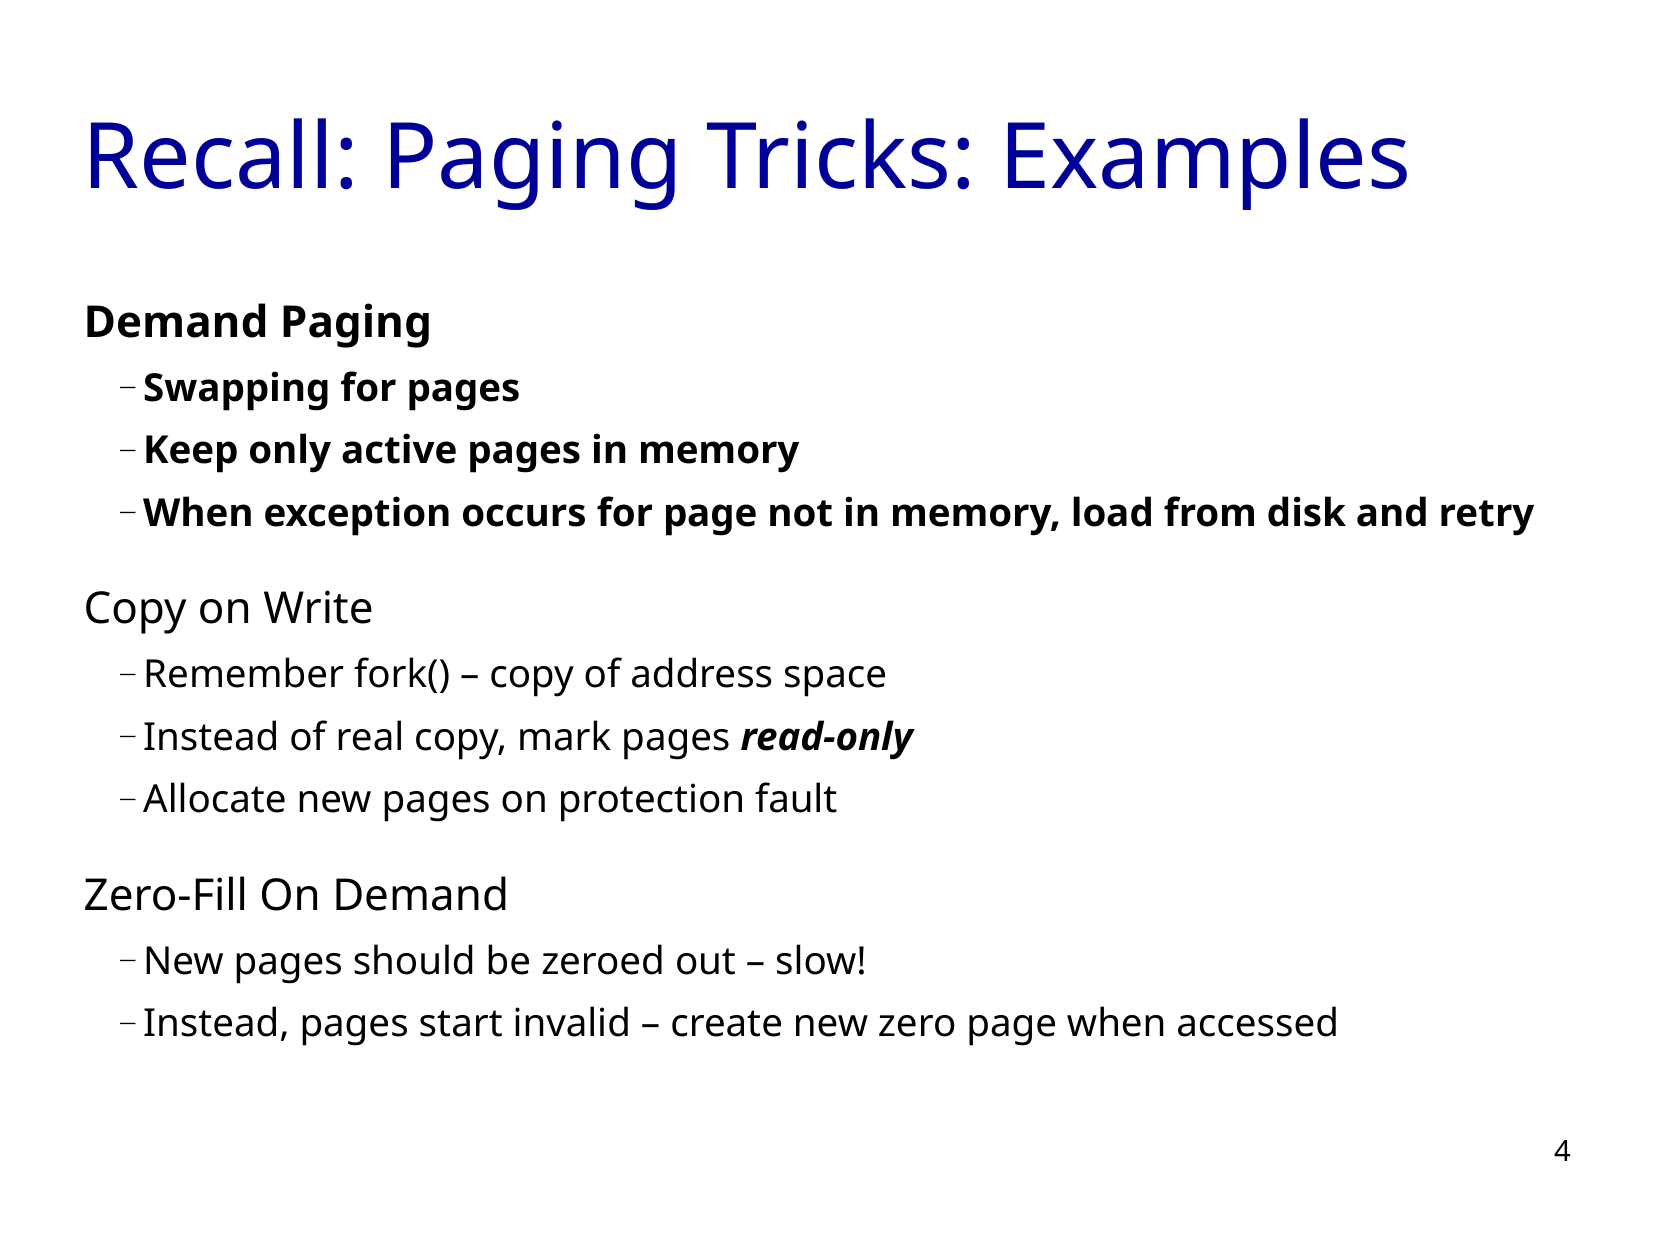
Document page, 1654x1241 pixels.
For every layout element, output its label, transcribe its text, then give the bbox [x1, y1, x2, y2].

list Demand Paging Swapping for pages Keep only active pages in memory When exception occurs for page not in memory, load from disk and retry Copy on Write Remember fork() – copy of address space Instead of real copy, mark pages read-only Allocate new pages on protection fault Zero-Fill On Demand New pages should be zeroed out – slow! Instead, pages start invalid – create new zero page when accessed [60, 290, 1571, 1096]
title Recall: Paging Tricks: Examples [82, 49, 1571, 257]
